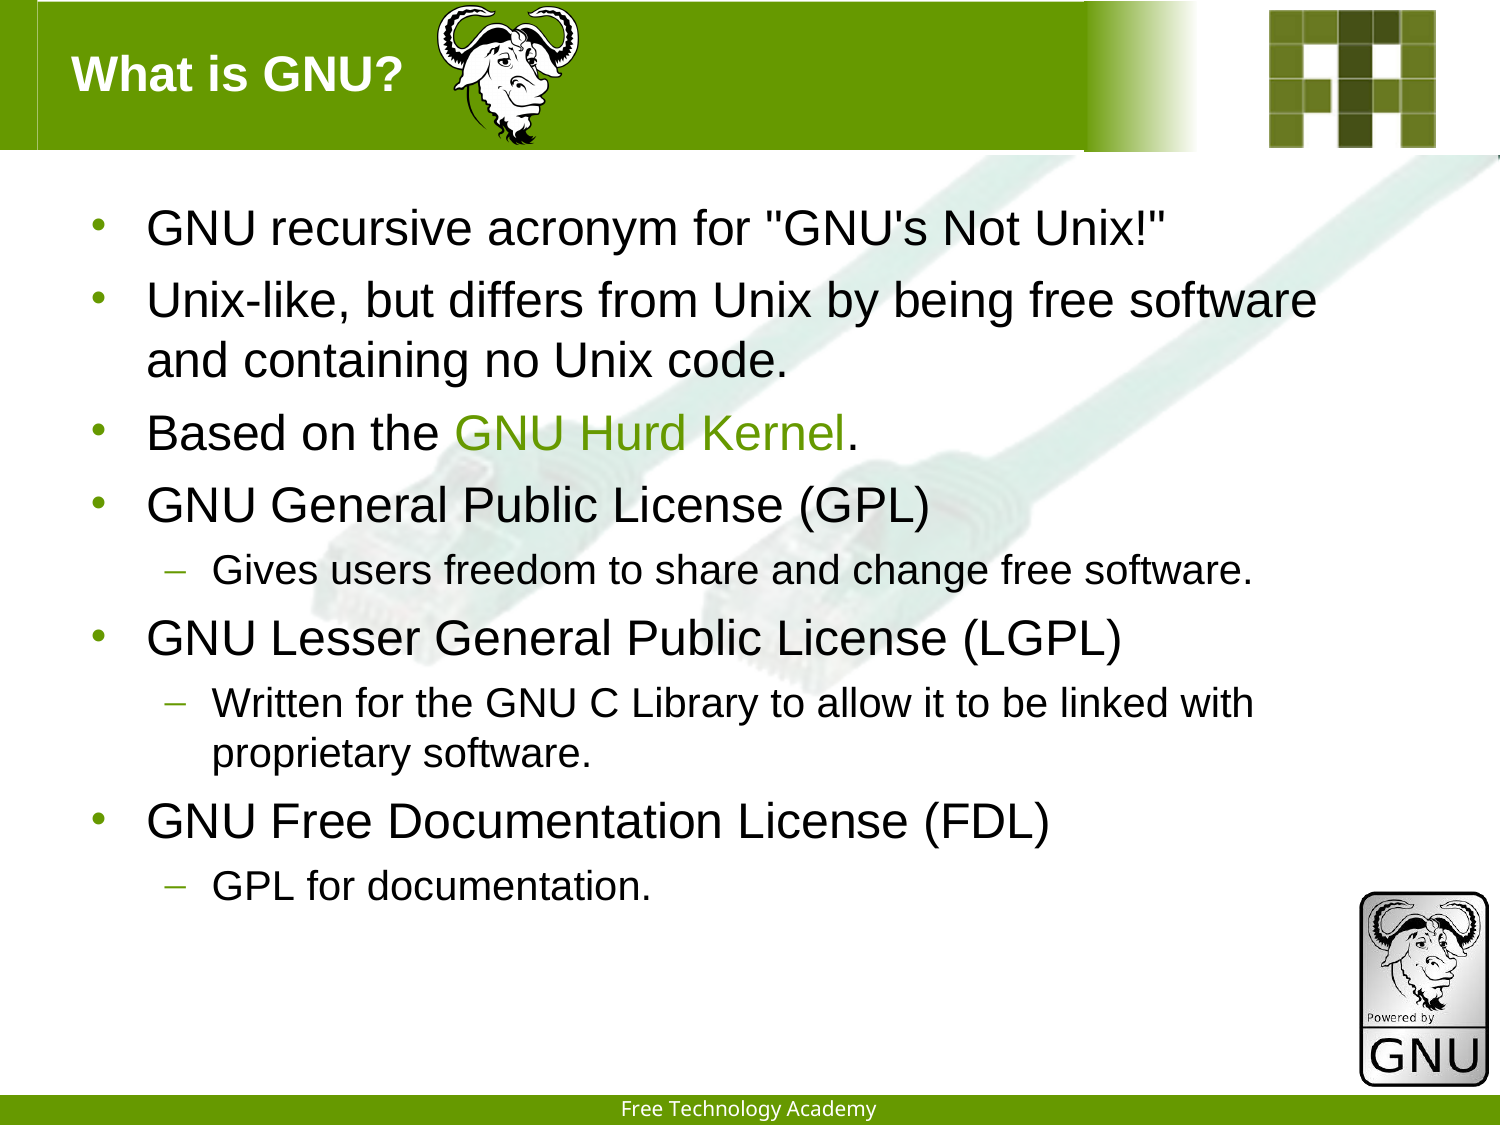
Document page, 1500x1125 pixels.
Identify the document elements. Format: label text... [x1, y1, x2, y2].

picture [1358, 891, 1490, 1087]
picture [437, 5, 579, 145]
title What is GNU? [56, 1, 1107, 152]
list GNU recursive acronym for "GNU's Not Unix!" Unix-like, but differs from Unix by being free software and containing no Unix code. Based on the GNU Hurd Kernel. GNU General Public License (GPL) Gives users freedom to share and change free software. GNU Lesser General Public License (LGPL) Written for the GNU C Library to allow it to be linked with proprietary software. GNU Free Documentation License (FDL) GPL for documentation. [75, 187, 1426, 1052]
picture [1269, 10, 1436, 148]
